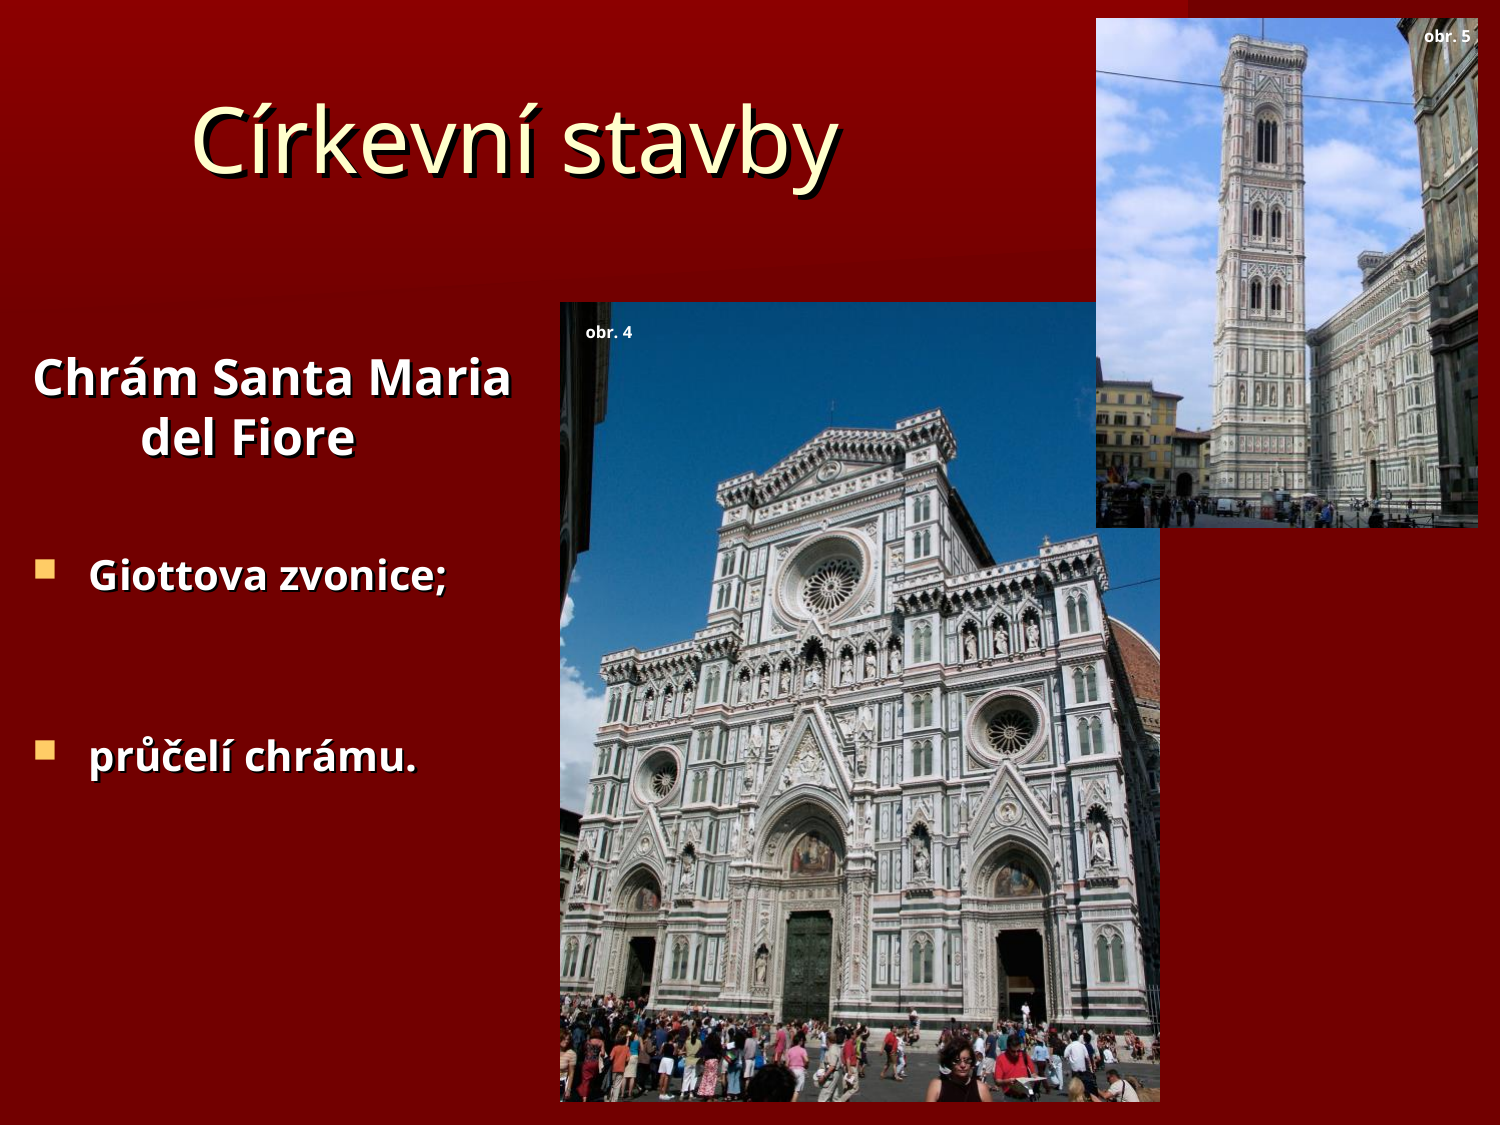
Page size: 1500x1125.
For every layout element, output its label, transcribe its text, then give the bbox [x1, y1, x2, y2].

list Chrám Santa Maria del Fiore Giottova zvonice; průčelí chrámu. [17, 337, 550, 1000]
title Církevní stavby [147, 42, 882, 231]
text_box [560, 19, 1478, 1102]
text_box obr. 4 [570, 313, 648, 350]
text_box obr. 5 [1409, 18, 1486, 54]
